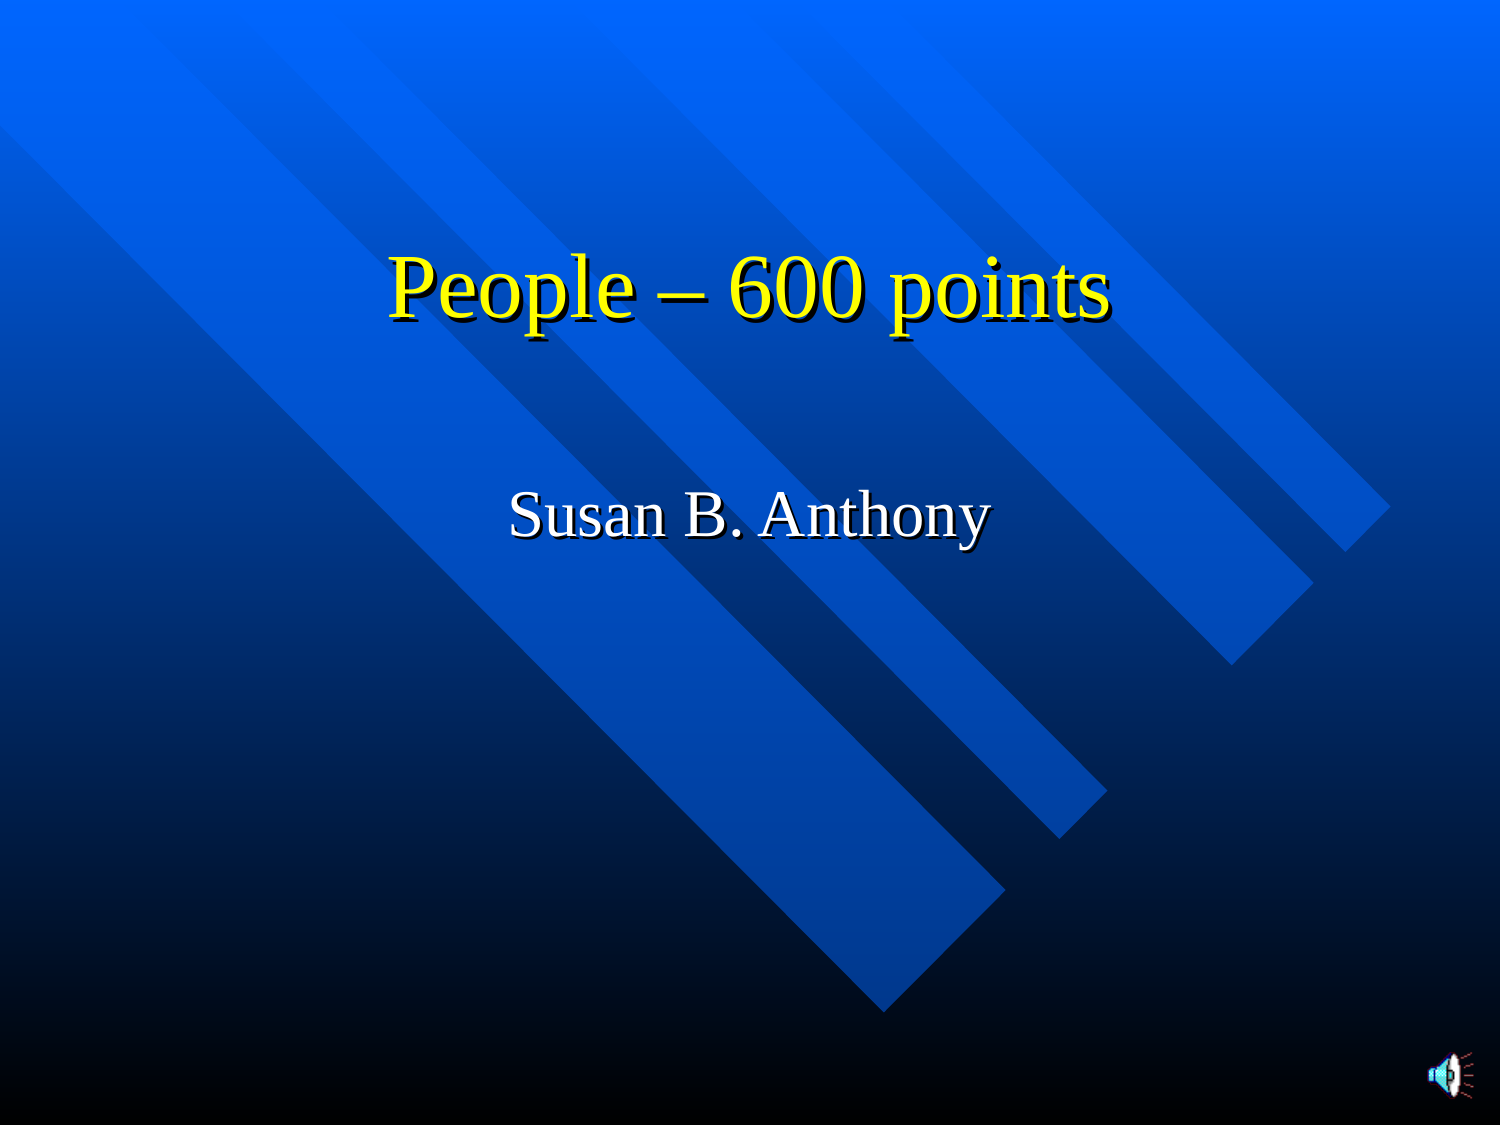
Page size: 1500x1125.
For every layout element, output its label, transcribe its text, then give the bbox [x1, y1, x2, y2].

picture [1426, 1051, 1477, 1102]
title People – 600 points [112, 187, 1388, 375]
subtitle Susan B. Anthony [225, 462, 1276, 751]
